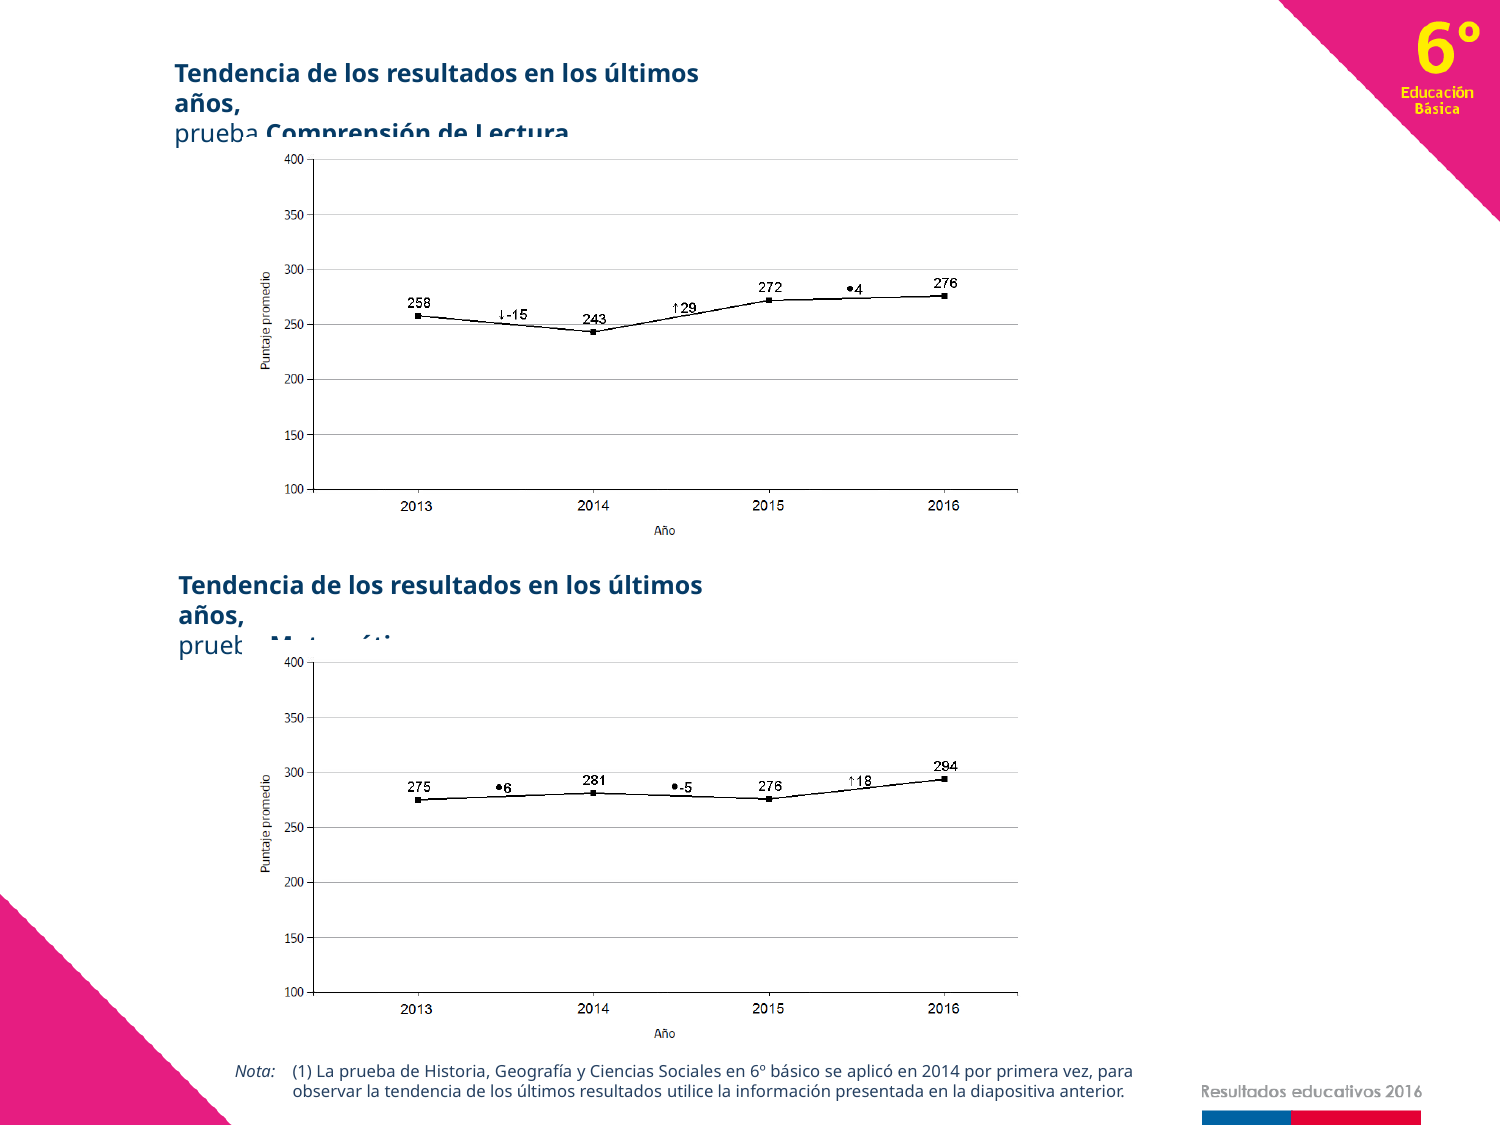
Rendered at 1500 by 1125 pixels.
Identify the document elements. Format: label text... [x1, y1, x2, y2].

text_box Nota: [220, 1053, 316, 1088]
text_box Tendencia de los resultados en los últimos años, prueba Comprensión de Lectura [159, 49, 786, 126]
text_box (1) La prueba de Historia, Geografía y Ciencias Sociales en 6º básico se aplicó en 2014 por primera vez, para observar la tendencia de los últimos resultados utilice la información presentada en la diapositiva anterior. [278, 1054, 1187, 1109]
picture [0, 0, 1500, 1125]
text_box Tendencia de los resultados en los últimos años, prueba Matemática [163, 562, 786, 639]
